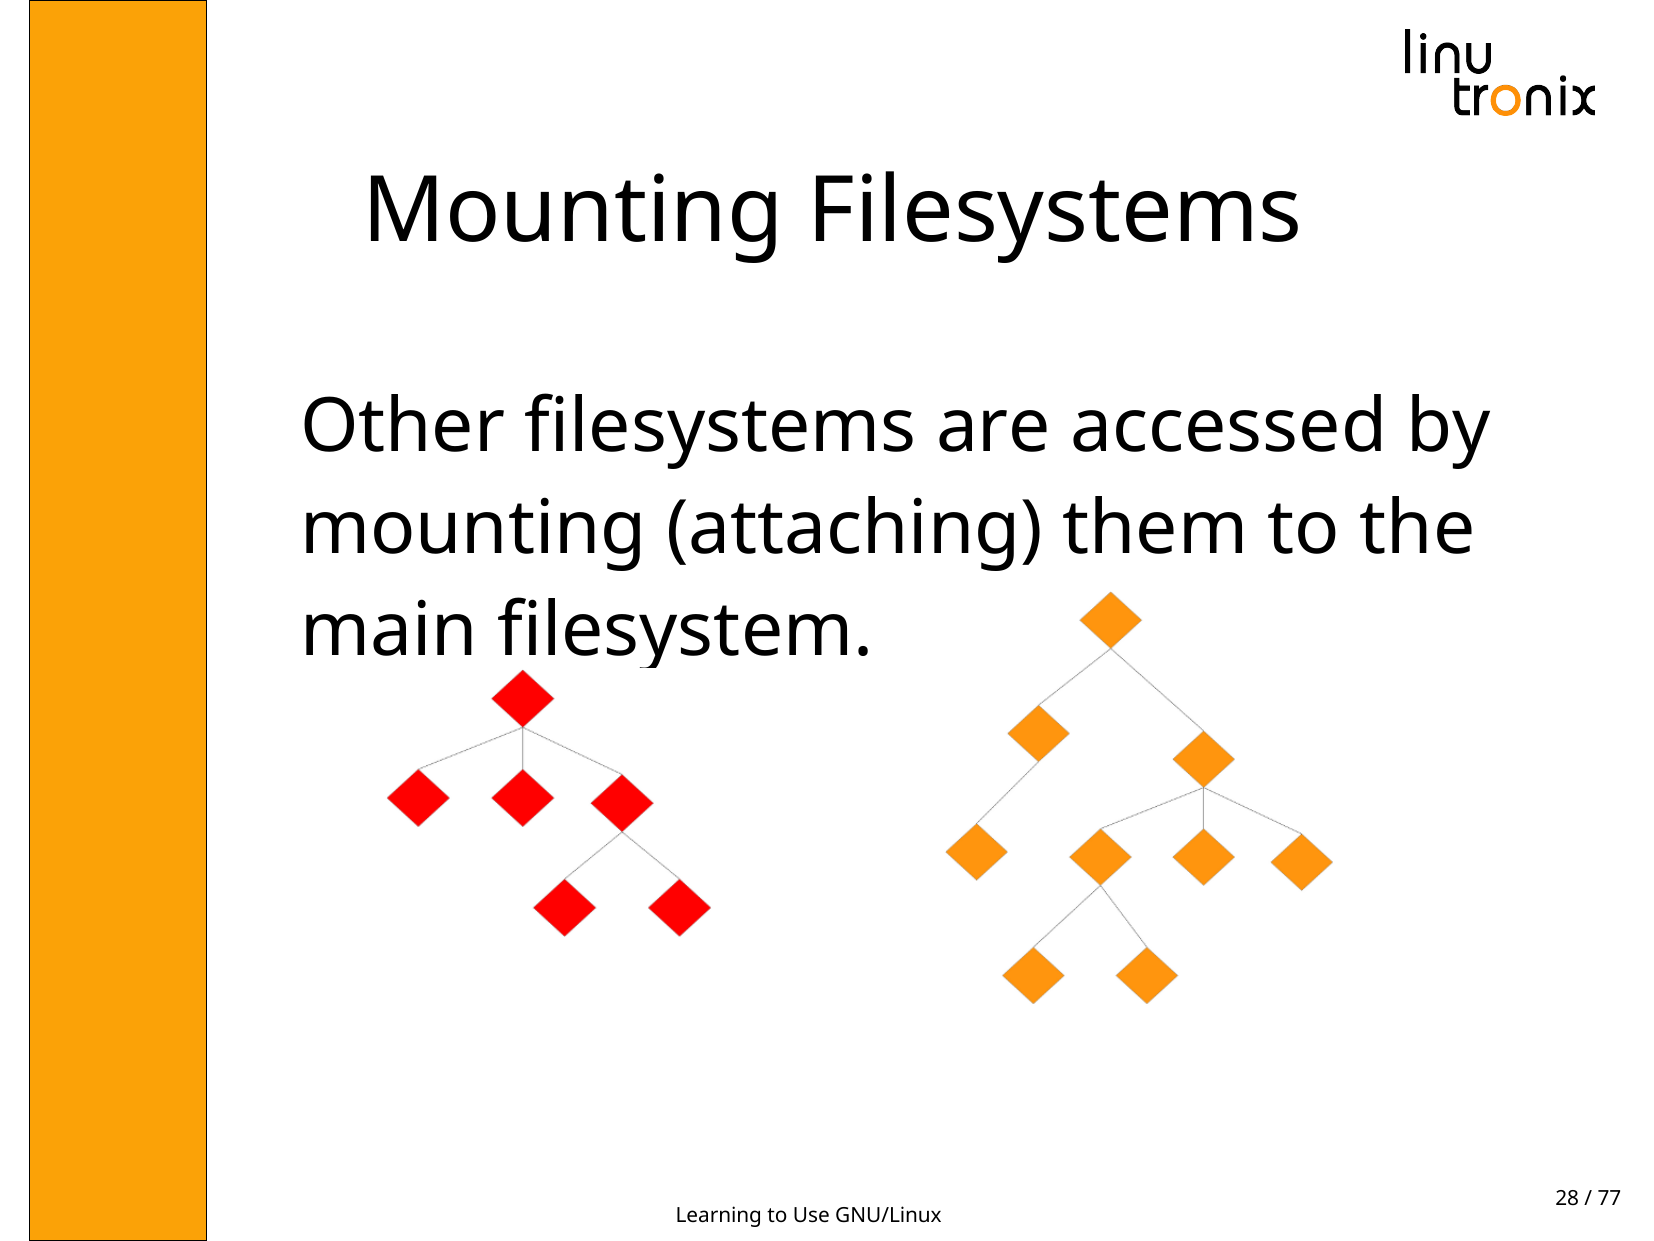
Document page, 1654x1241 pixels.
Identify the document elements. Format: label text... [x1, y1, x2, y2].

picture [1405, 29, 1595, 116]
picture [385, 668, 713, 938]
picture [944, 590, 1334, 1006]
text_box Other filesystems are accessed by mounting (attaching) them to the main filesystem. [300, 370, 1593, 664]
text_box Mounting Filesystems [362, 143, 1355, 263]
